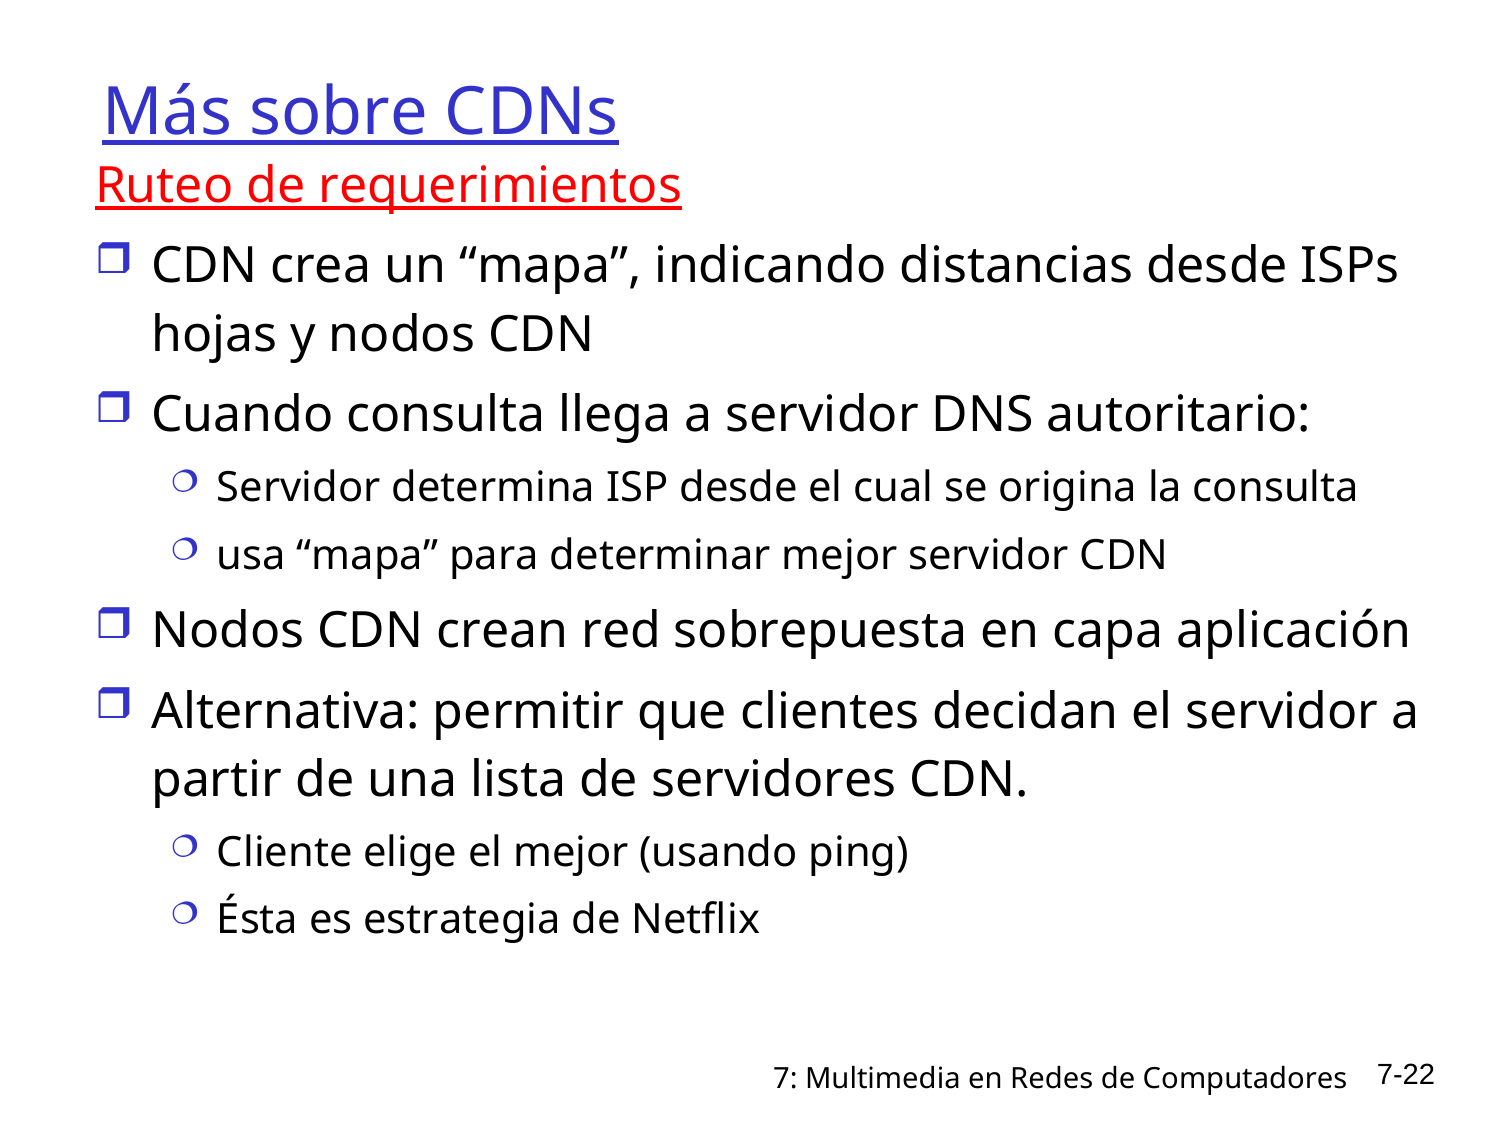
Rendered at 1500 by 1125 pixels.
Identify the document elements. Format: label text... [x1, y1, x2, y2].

list Ruteo de requerimientos CDN crea un “mapa”, indicando distancias desde ISPs hojas y nodos CDN Cuando consulta llega a servidor DNS autoritario: Servidor determina ISP desde el cual se origina la consulta usa “mapa” para determinar mejor servidor CDN Nodos CDN crean red sobrepuesta en capa aplicación Alternativa: permitir que clientes decidan el servidor a partir de una lista de servidores CDN. Cliente elige el mejor (usando ping) Ésta es estrategia de Netflix [80, 140, 1463, 1073]
title Más sobre CDNs [87, 37, 1363, 140]
